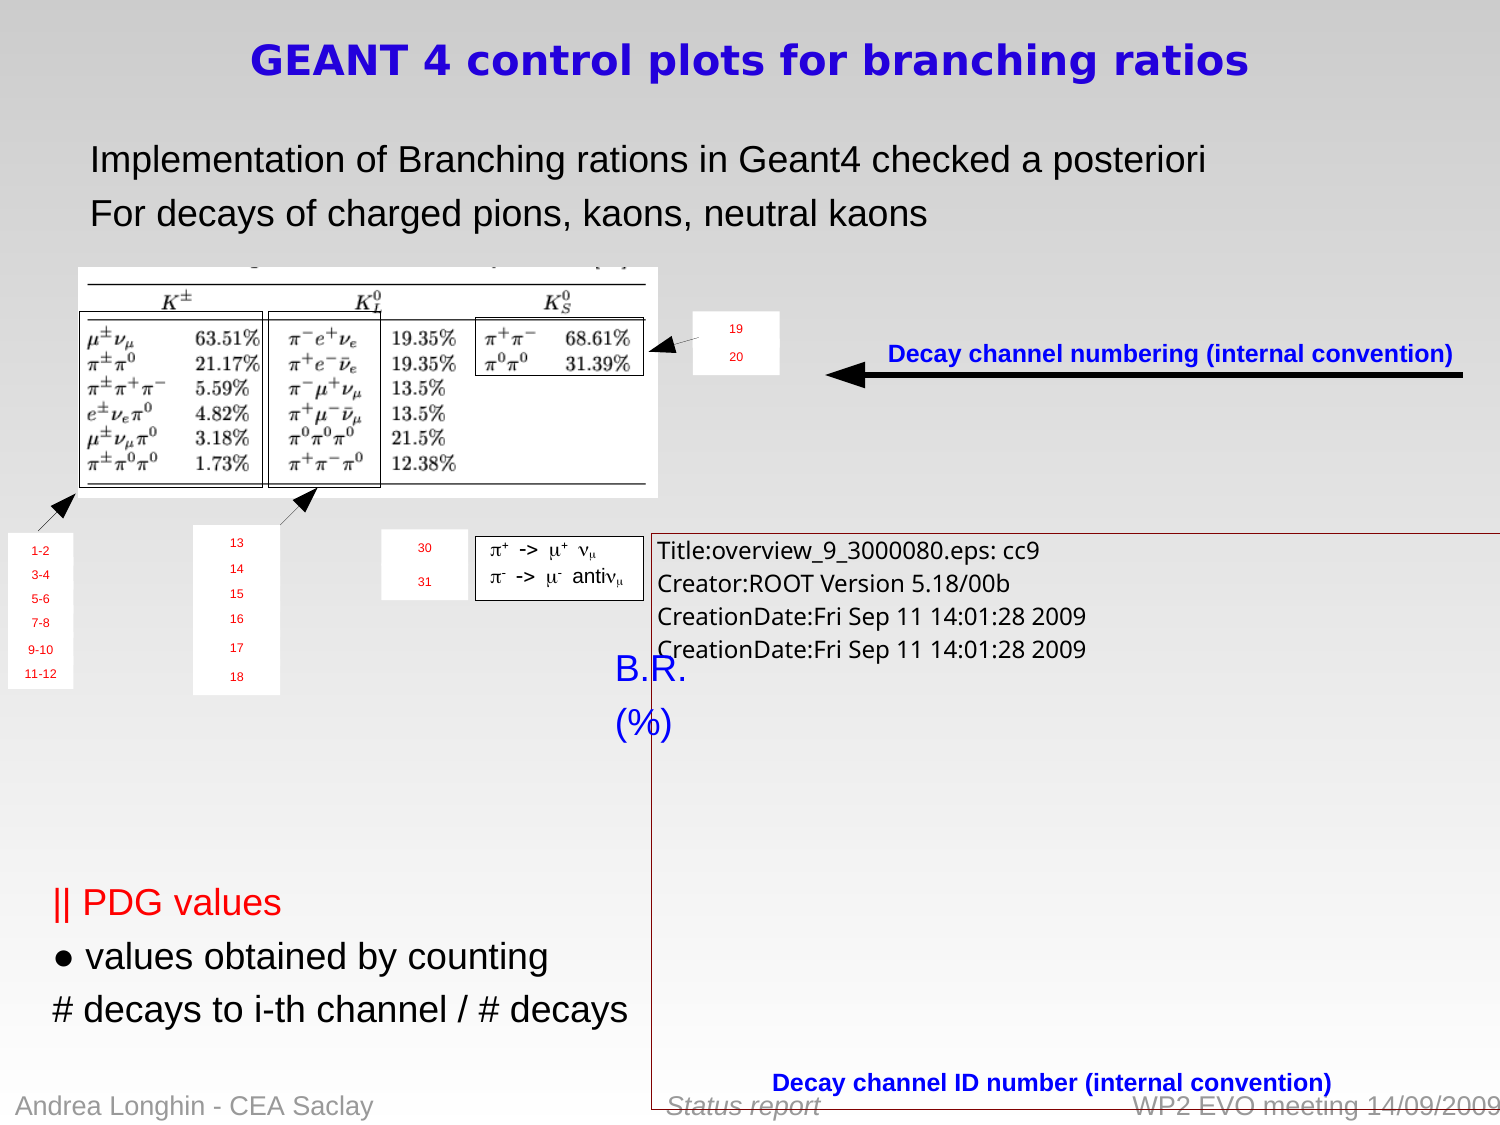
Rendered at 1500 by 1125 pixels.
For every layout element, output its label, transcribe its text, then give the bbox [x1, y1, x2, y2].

text_box 1-2 [8, 532, 74, 556]
picture [649, 532, 1500, 1110]
text_box 11-12 [8, 656, 74, 689]
text_box 20 [692, 338, 780, 376]
text_box B.R. (%) [600, 628, 713, 751]
text_box p- -> m- antinm [469, 550, 644, 604]
text_box p+ -> m+ nm [469, 523, 644, 550]
text_box 19 [692, 311, 780, 338]
text_box Decay channel ID number (internal convention) [757, 1053, 1461, 1123]
text_box || PDG values ● values obtained by counting # decays to i-th channel / # decays [37, 862, 713, 1038]
text_box Decay channel numbering (internal convention) [873, 324, 1500, 376]
picture [78, 267, 658, 498]
text_box 5-6 [8, 580, 74, 604]
text_box 3-4 [8, 556, 74, 580]
text_box 14 [193, 550, 281, 575]
text_box Implementation of Branching rations in Geant4 checked a posteriori For decays of charged pions, kaons, neutral kaons [75, 119, 1426, 295]
text_box 16 [193, 600, 281, 630]
text_box 31 [381, 563, 469, 601]
text_box 13 [193, 525, 281, 550]
text_box GEANT 4 control plots for branching ratios [37, 28, 1463, 96]
picture [269, 312, 380, 487]
text_box 7-8 [8, 604, 74, 632]
text_box 18 [193, 658, 281, 696]
text_box 9-10 [8, 632, 74, 656]
text_box 30 [381, 529, 469, 563]
text_box 15 [193, 575, 281, 600]
text_box 17 [193, 630, 281, 658]
